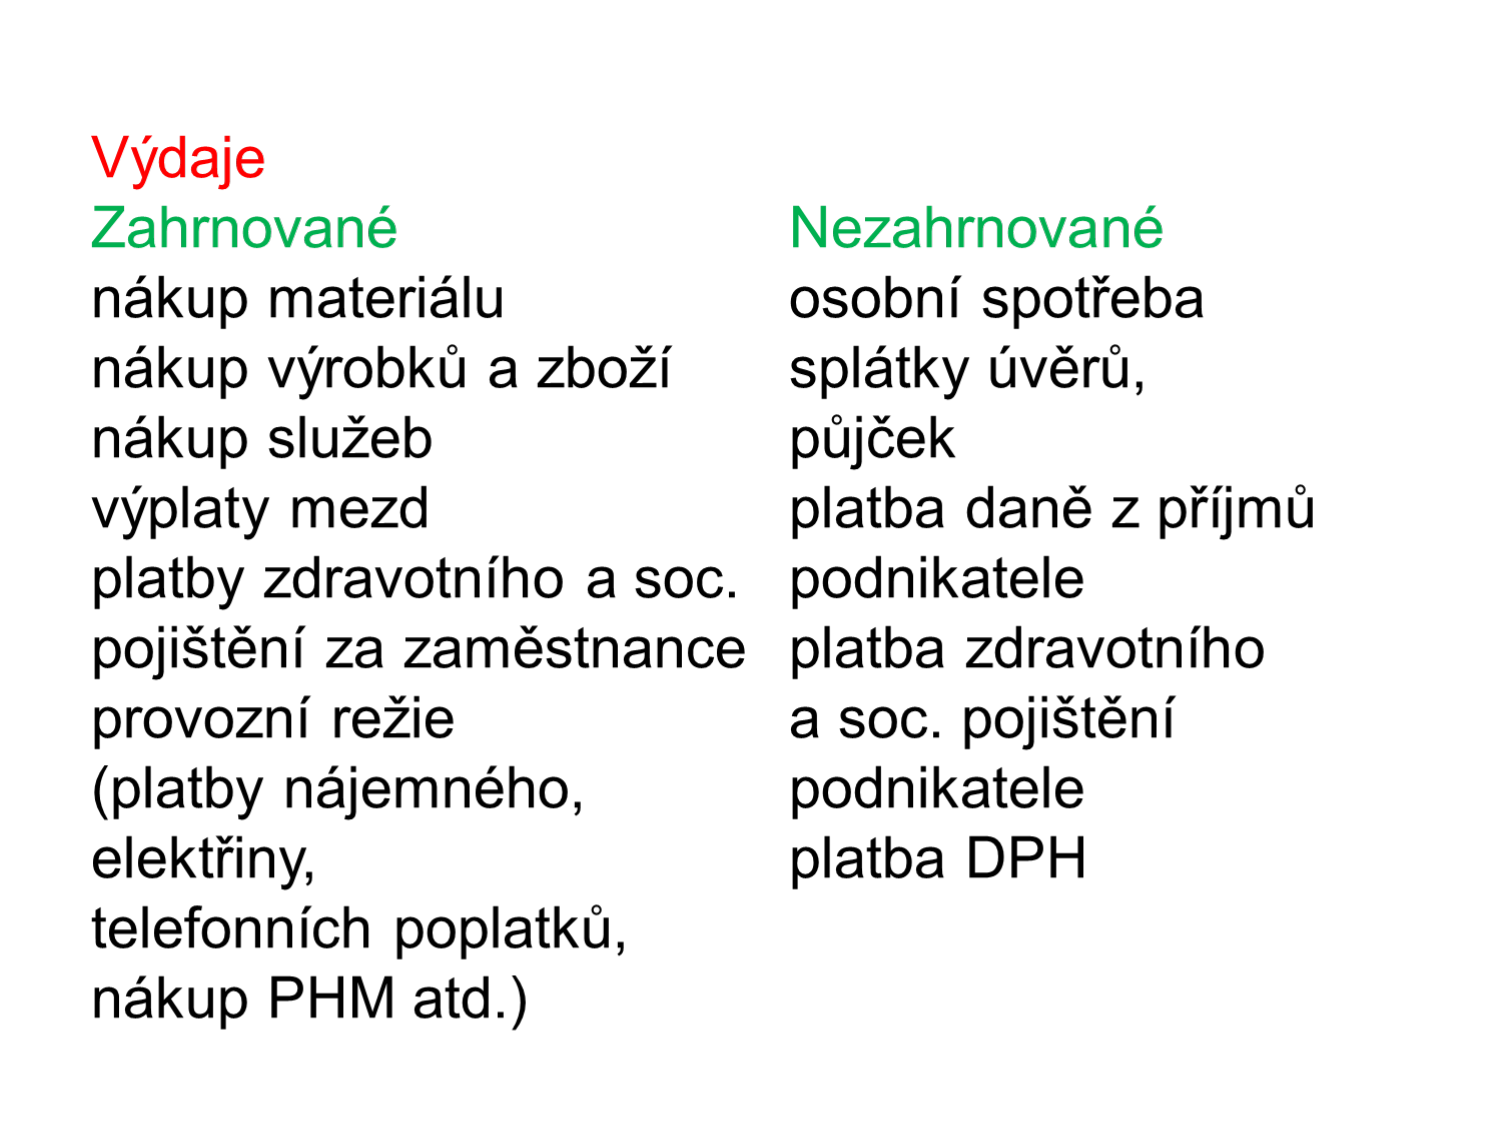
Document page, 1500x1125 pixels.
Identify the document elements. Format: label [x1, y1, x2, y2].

picture [55, 103, 1500, 1125]
